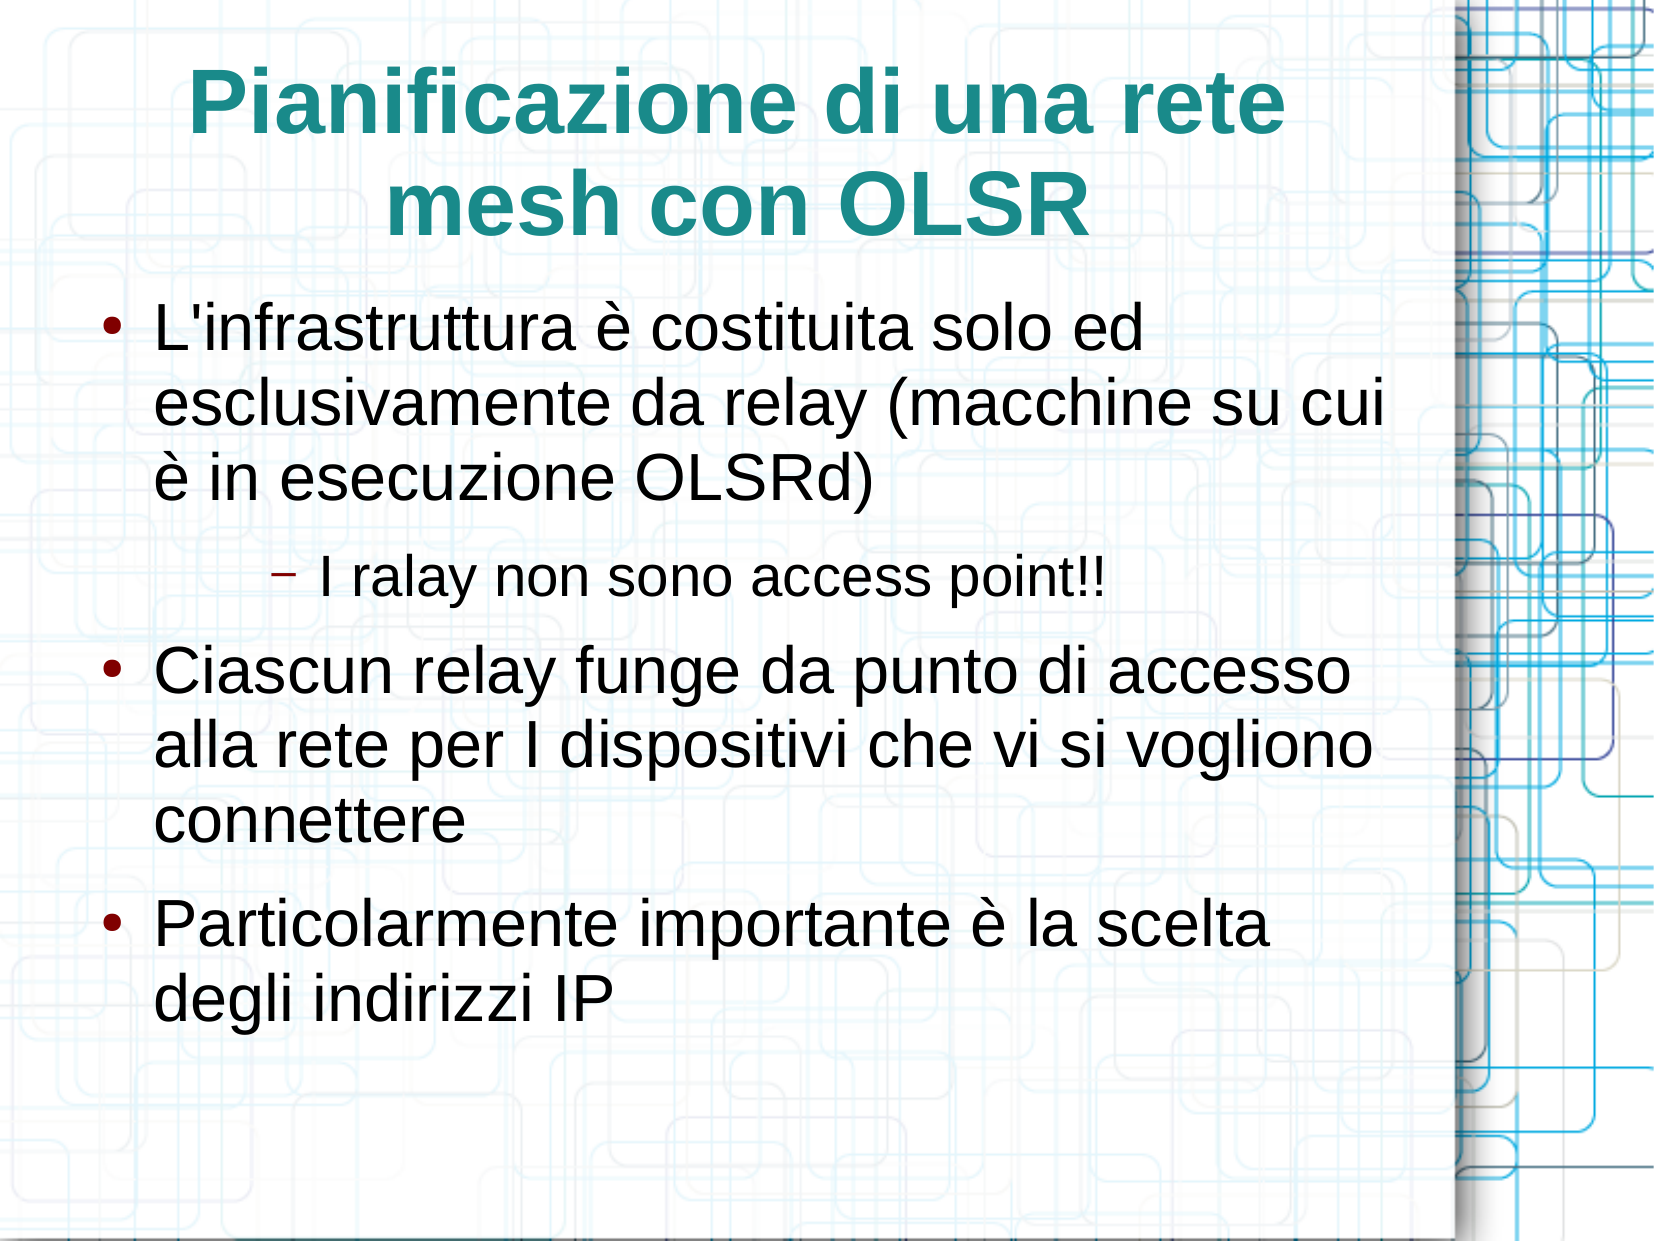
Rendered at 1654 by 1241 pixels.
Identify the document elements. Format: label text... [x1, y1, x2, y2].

picture [0, 0, 1654, 1241]
title Pianificazione di una rete mesh con OLSR [59, 49, 1418, 257]
list L'infrastruttura è costituita solo ed esclusivamente da relay (macchine su cui è in esecuzione OLSRd) I ralay non sono access point!! Ciascun relay funge da punto di accesso alla rete per I dispositivi che vi si vogliono connettere Particolarmente importante è la scelta degli indirizzi IP [82, 290, 1418, 1241]
